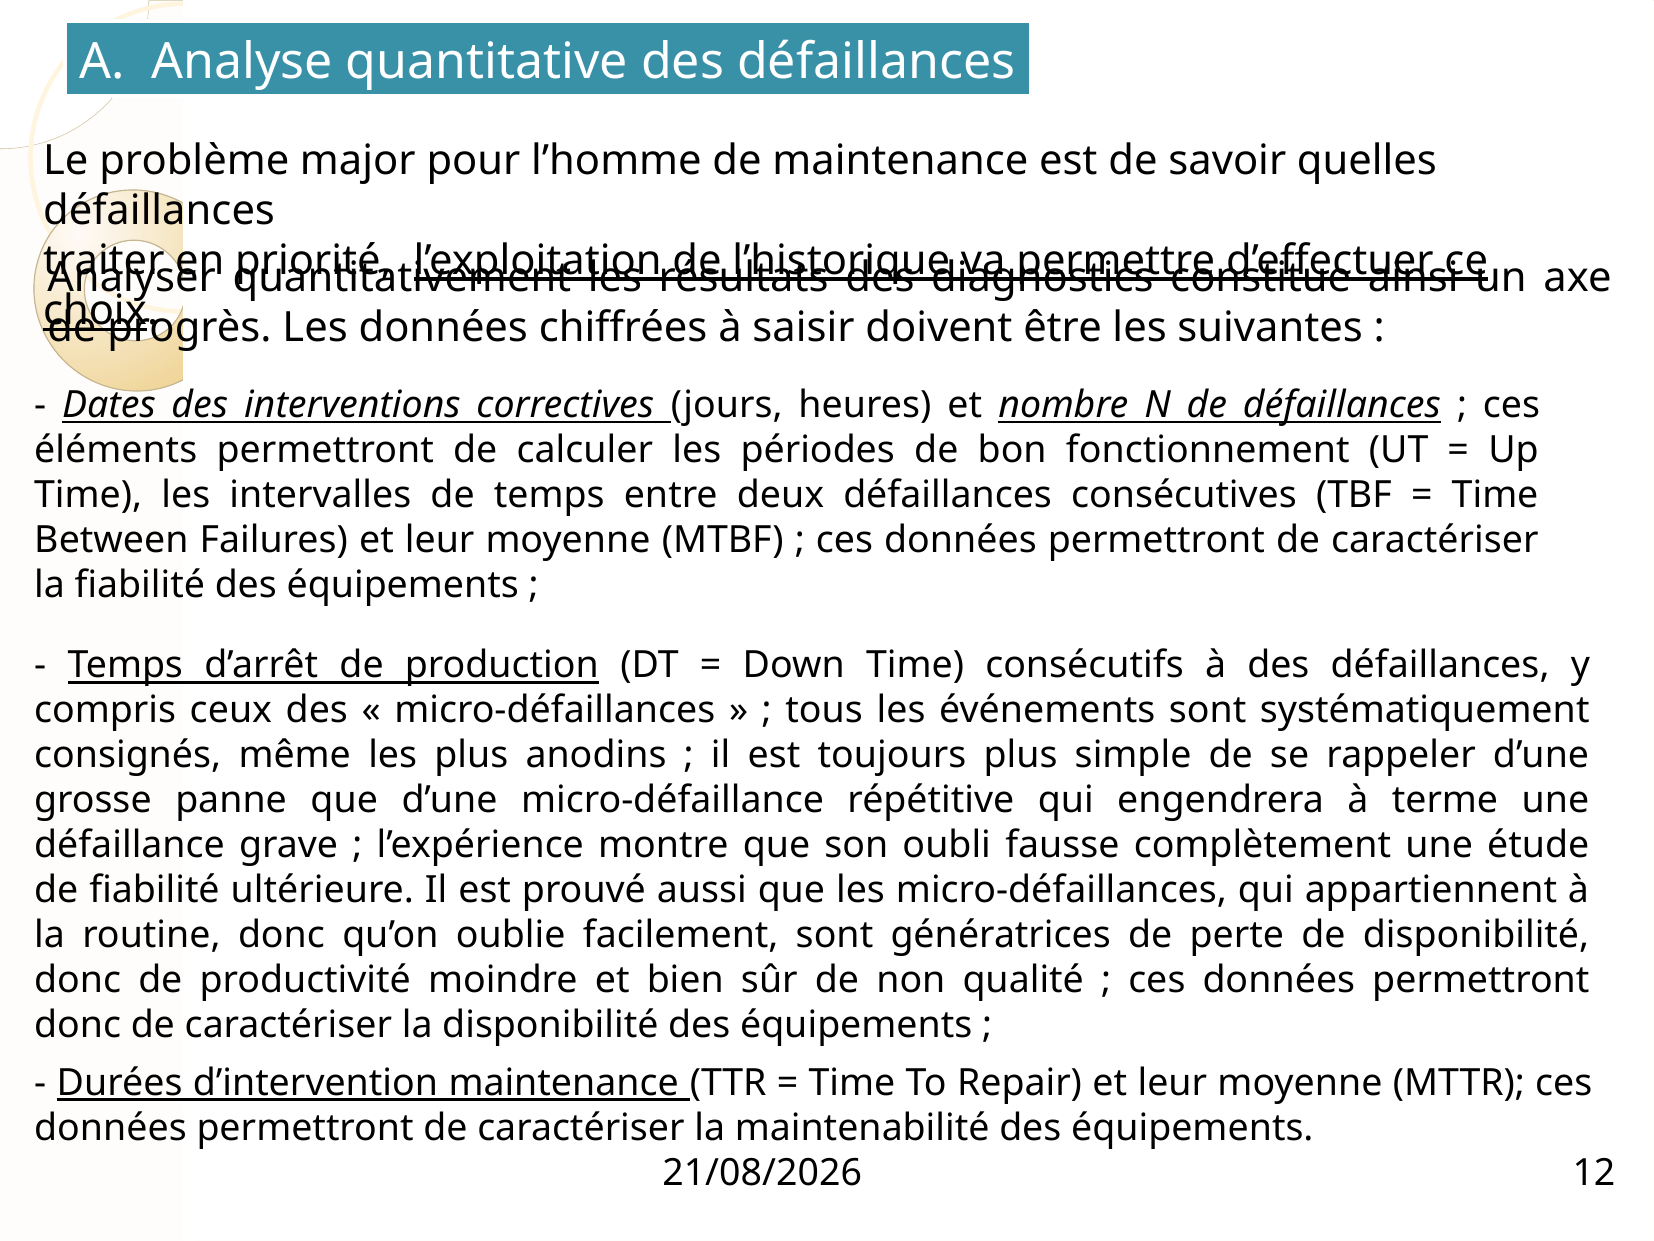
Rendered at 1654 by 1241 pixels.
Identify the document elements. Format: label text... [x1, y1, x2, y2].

slide_number <numéro> [1557, 1140, 1641, 1227]
text_box Analyser quantitativement les résultats des diagnostics constitue ainsi un axe de progrès. Les données chiffrées à saisir doivent être les suivantes : [32, 242, 1628, 358]
text_box A. Analyse quantitative des défaillances [64, 21, 1031, 96]
text_box - Durées d’intervention maintenance (TTR = Time To Repair) et leur moyenne (MTTR); ces données permettront de caractériser la maintenabilité des équipements. [19, 1050, 1609, 1155]
text_box - Temps d’arrêt de production (DT = Down Time) consécutifs à des défaillances, y compris ceux des « micro-défaillances » ; tous les événements sont systématiquement consignés, même les plus anodins ; il est toujours plus simple de se rappeler d’une grosse panne que d’une micro-défaillance répétitive qui engendrera à terme une défaillance grave ; l’expérience montre que son oubli fausse complètement une étude de fiabilité ultérieure. Il est prouvé aussi que les micro-défaillances, qui appartiennent à la routine, donc qu’on oublie facilement, sont génératrices de perte de disponibilité, donc de productivité moindre et bien sûr de non qualité ; ces données permettront donc de caractériser la disponibilité des équipements ; [19, 633, 1606, 1050]
text_box - Dates des interventions correctives (jours, heures) et nombre N de défaillances ; ces éléments permettront de calculer les périodes de bon fonctionnement (UT = Up Time), les intervalles de temps entre deux défaillances consécutives (TBF = Time Between Failures) et leur moyenne (MTBF) ; ces données permettront de caractériser la fiabilité des équipements ; [19, 372, 1555, 613]
text_box Le problème major pour l’homme de maintenance est de savoir quelles défaillances traiter en priorité, l’exploitation de l’historique va permettre d’effectuer ce choix. [28, 125, 1624, 341]
slide_number 02/07/2018 [647, 1155, 1034, 1227]
